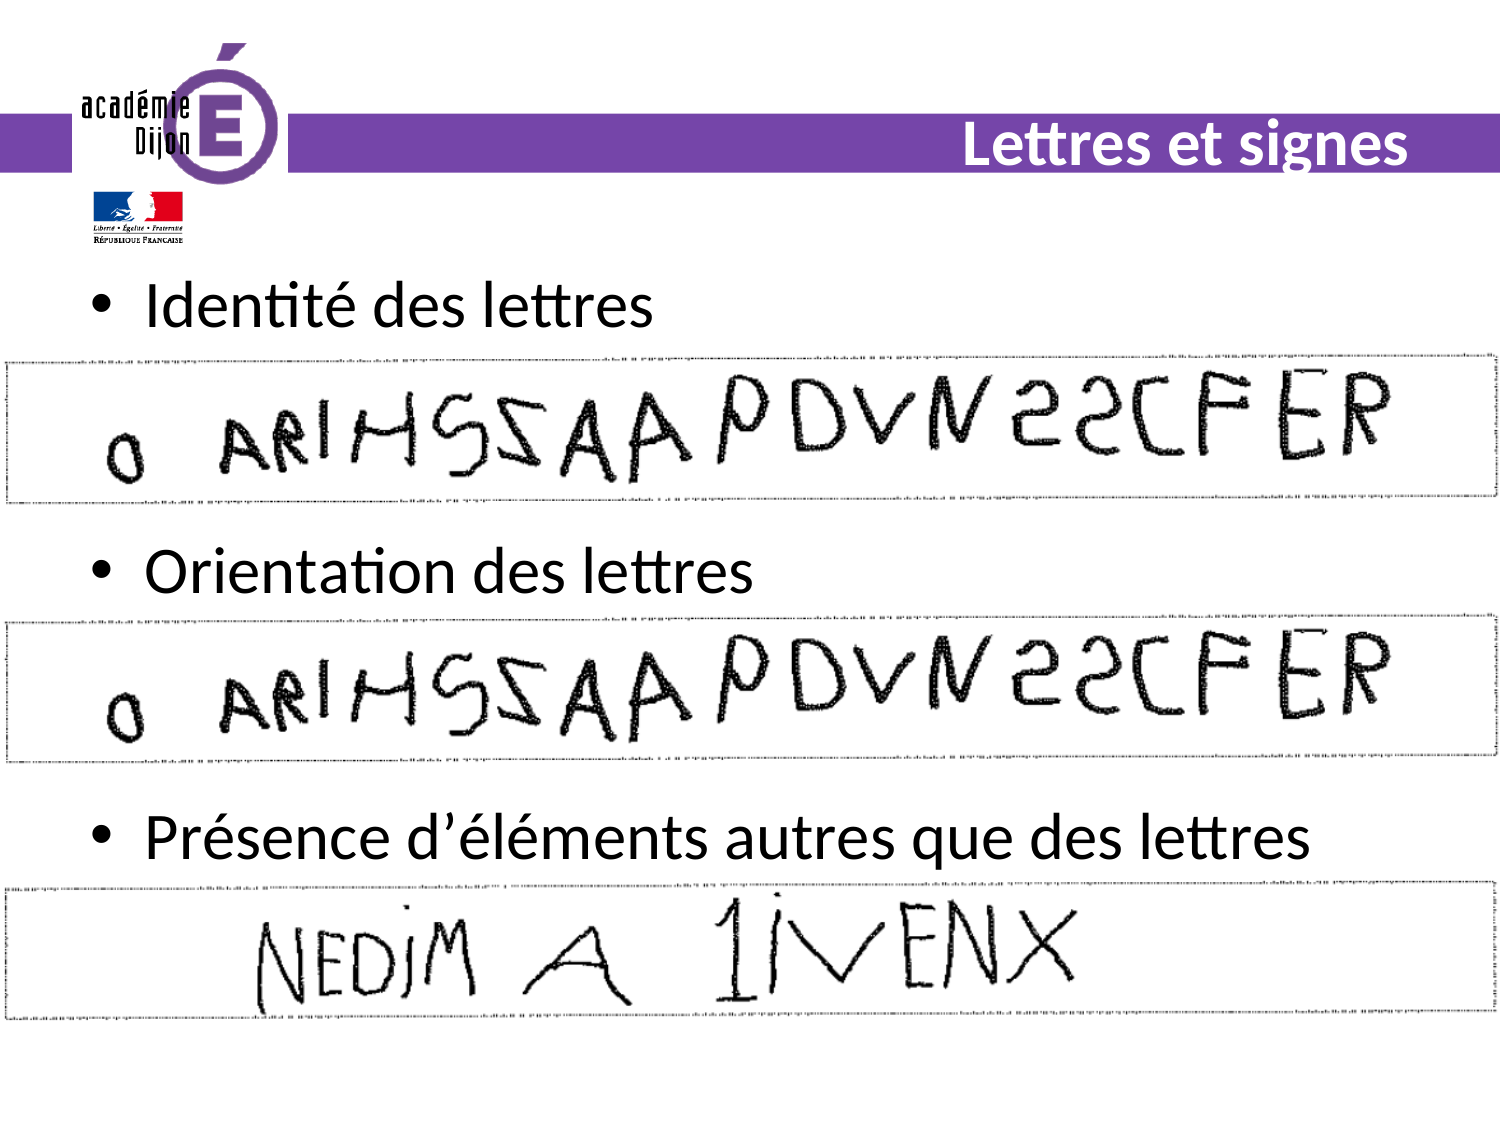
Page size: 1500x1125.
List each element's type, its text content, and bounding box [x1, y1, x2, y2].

text_box Identité des lettres Orientation des lettres Présence d’éléments autres que des lettres [75, 510, 1426, 609]
text_box Identité des lettres Orientation des lettres Présence d’éléments autres que des lettres [75, 770, 1426, 872]
picture [0, 349, 1500, 510]
text_box Identité des lettres Orientation des lettres Présence d’éléments autres que des lettres [75, 262, 1426, 349]
picture [82, 43, 278, 243]
text_box Lettres et signes [360, 45, 1426, 233]
picture [0, 872, 1500, 1024]
picture [0, 609, 1500, 770]
